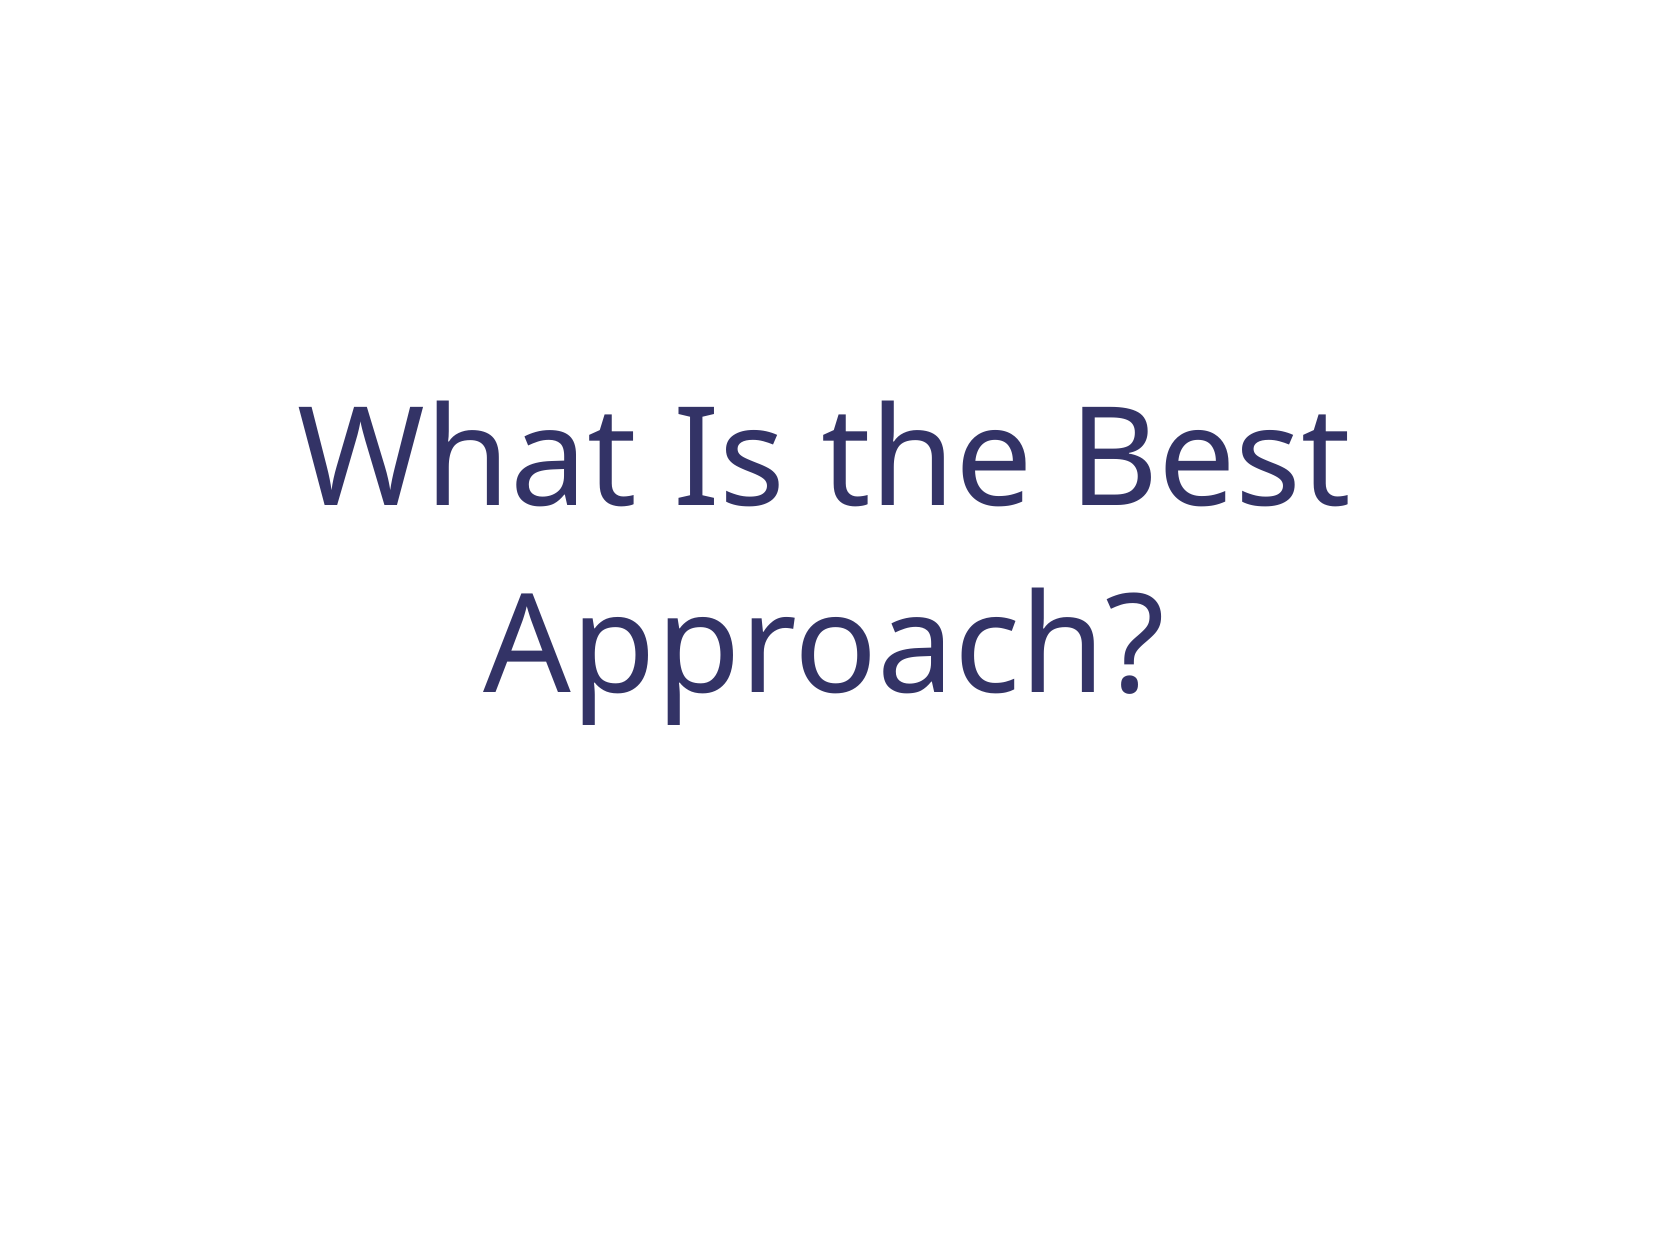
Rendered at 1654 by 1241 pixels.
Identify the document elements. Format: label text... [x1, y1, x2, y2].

title What Is the Best Approach? [75, 304, 1576, 788]
